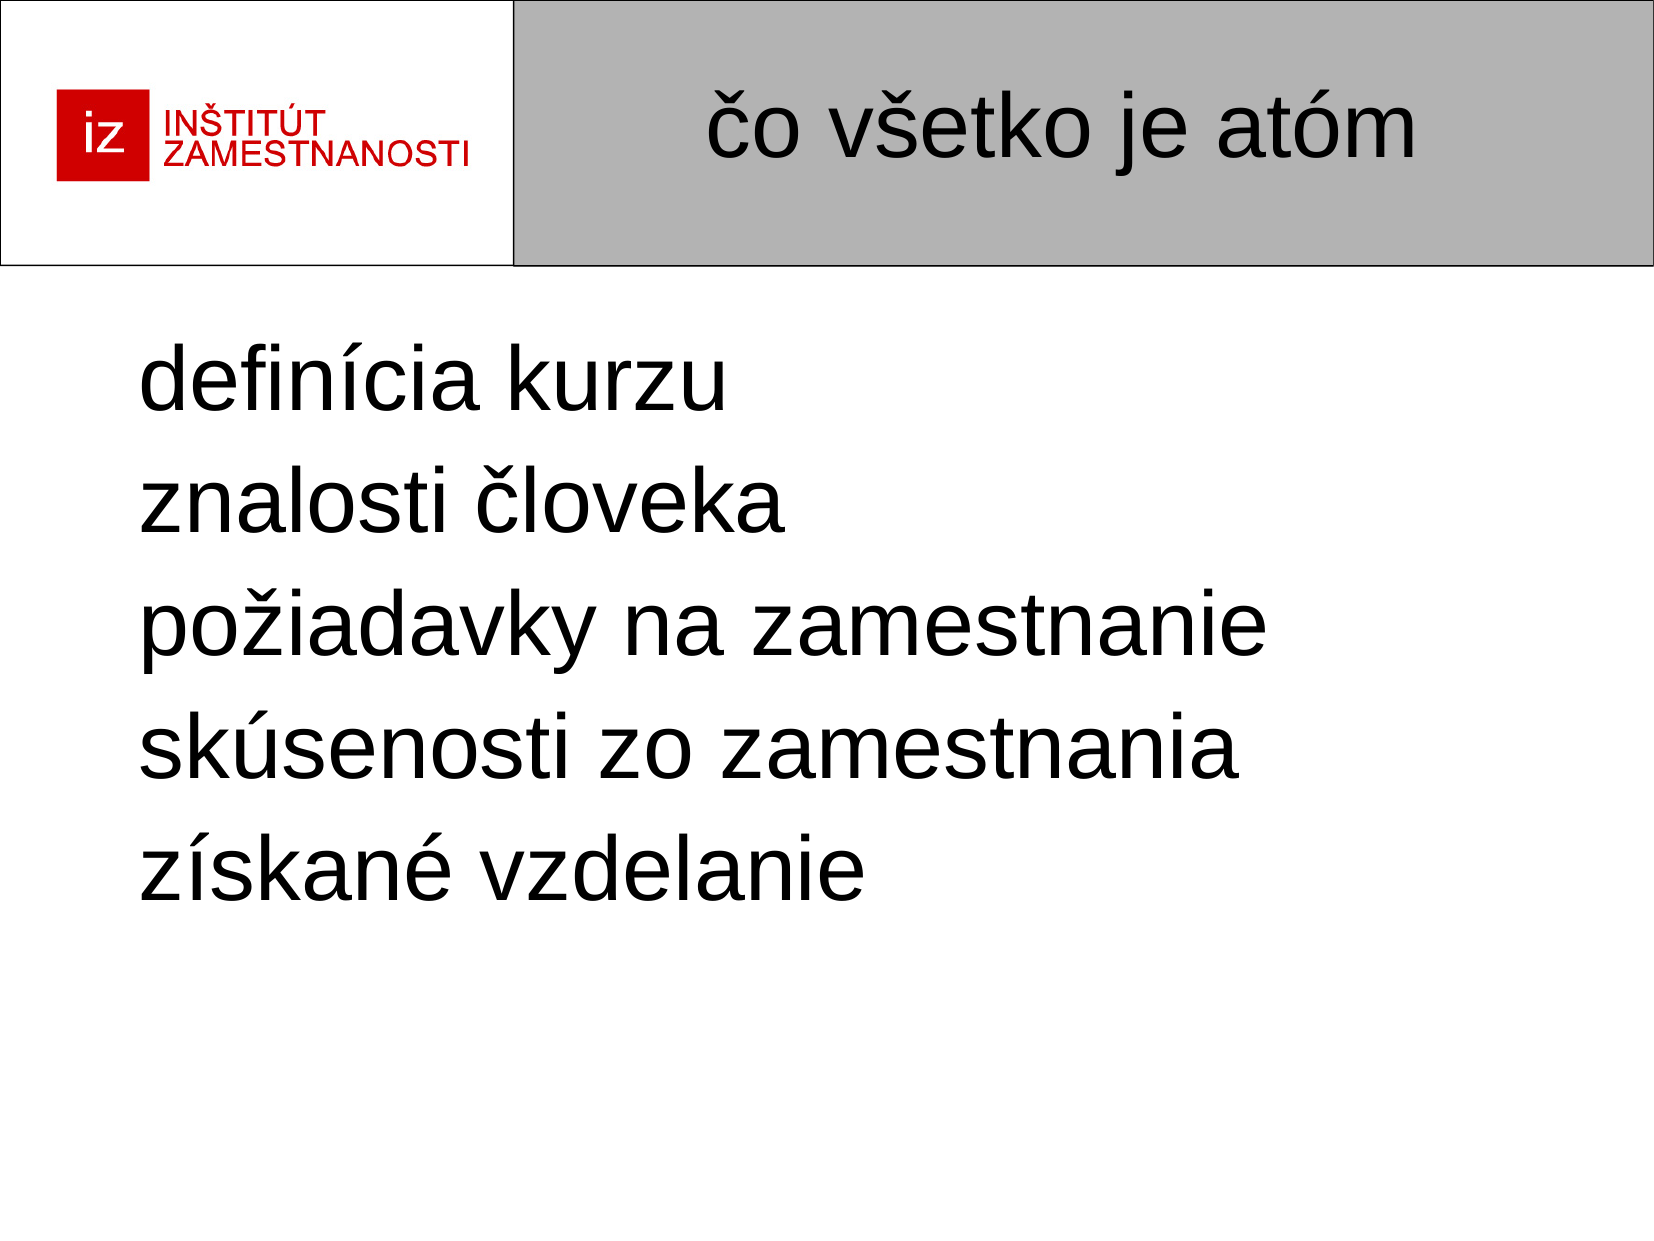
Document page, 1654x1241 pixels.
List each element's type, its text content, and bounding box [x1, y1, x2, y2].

picture [5, 8, 512, 257]
title čo všetko je atóm [561, 37, 1565, 229]
list definícia kurzu znalosti človeka požiadavky na zamestnanie skúsenosti zo zamestnania získané vzdelanie [121, 344, 1533, 1112]
